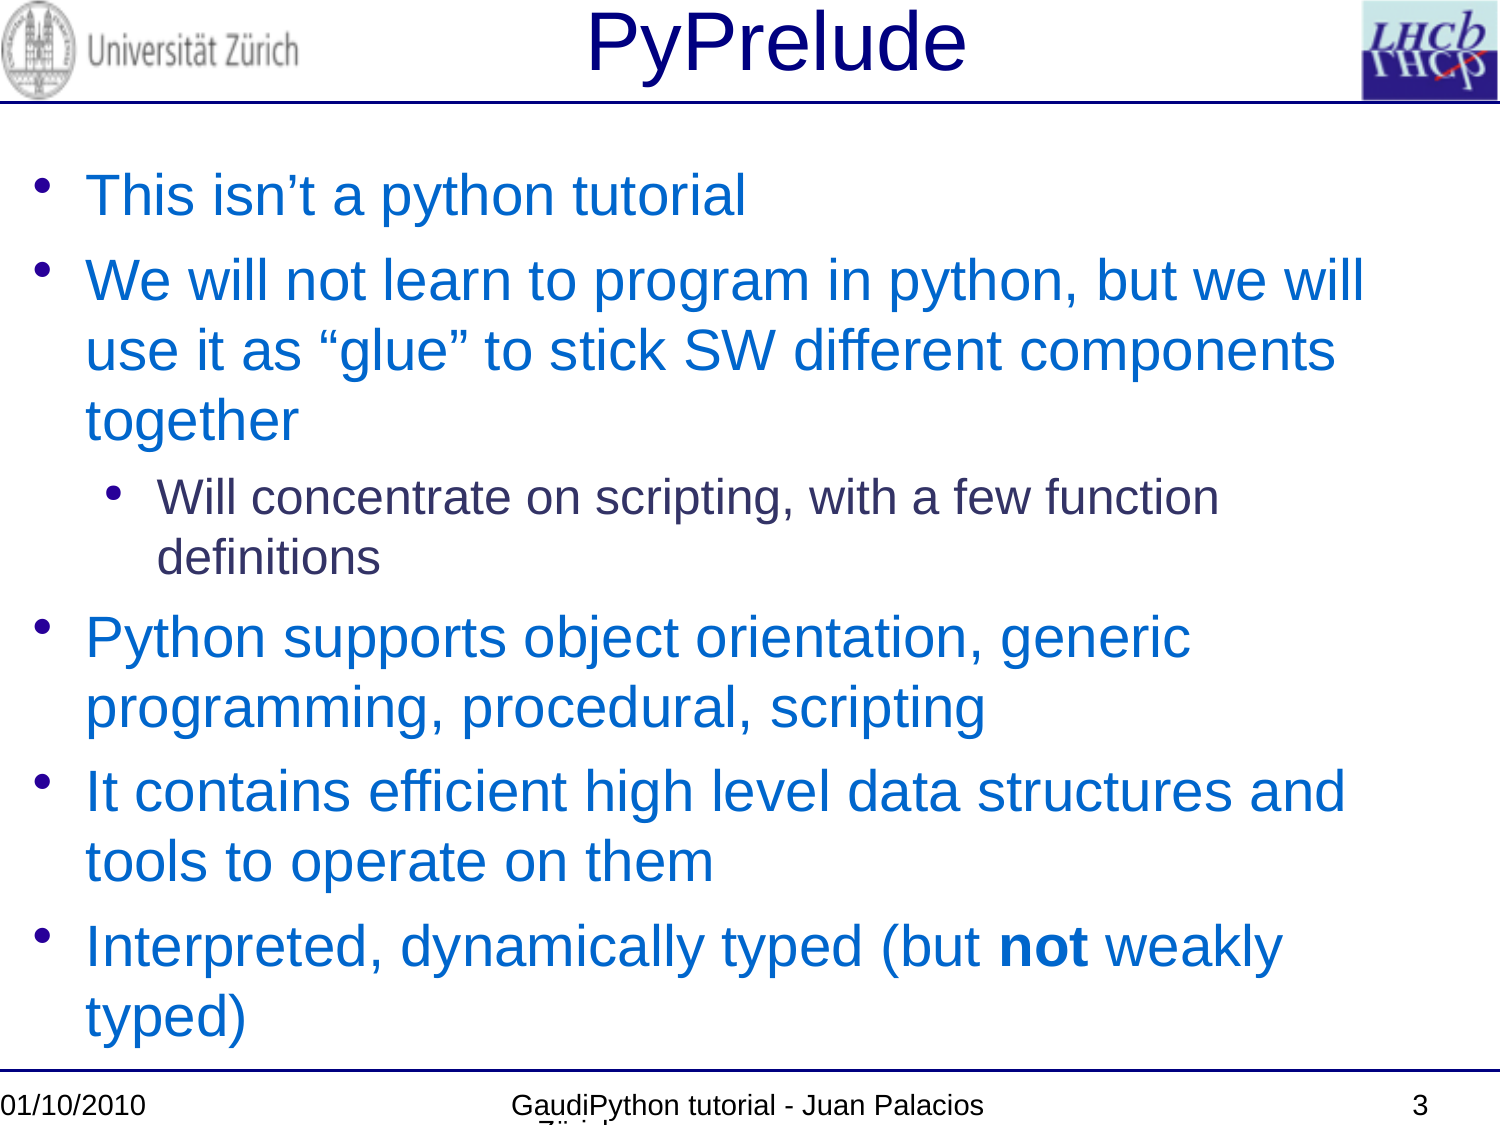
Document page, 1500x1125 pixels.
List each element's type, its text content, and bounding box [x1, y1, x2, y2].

picture [1360, 0, 1500, 101]
title PyPrelude [224, 0, 1300, 96]
list This isn’t a python tutorial We will not learn to program in python, but we will use it as “glue” to stick SW different components together Will concentrate on scripting, with a few function definitions Python supports object orientation, generic programming, procedural, scripting It contains efficient high level data structures and tools to operate on them Interpreted, dynamically typed (but not weakly typed) [0, 149, 1450, 1125]
picture [0, 0, 307, 101]
